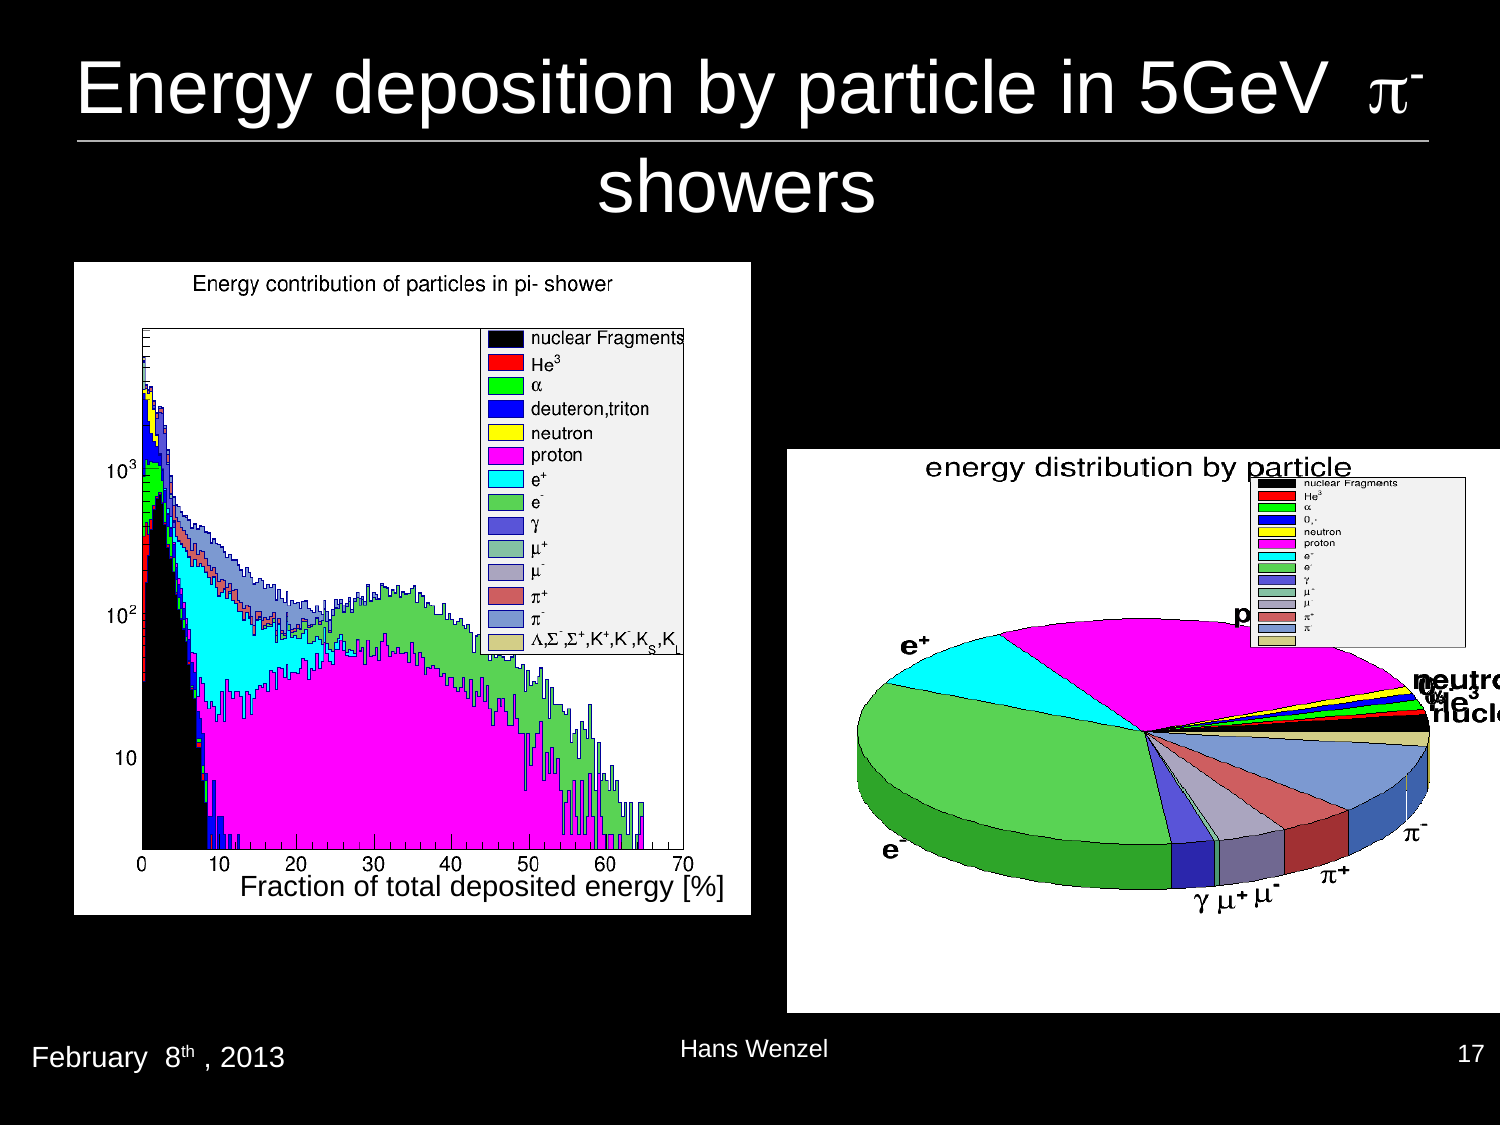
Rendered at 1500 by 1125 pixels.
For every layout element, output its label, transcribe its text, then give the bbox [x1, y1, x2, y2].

text_box Fraction of total deposited energy [%] [225, 862, 741, 966]
picture [787, 449, 1500, 1013]
title Energy deposition by particle in 5GeV p- showers [75, 38, 1425, 239]
picture [74, 262, 751, 916]
